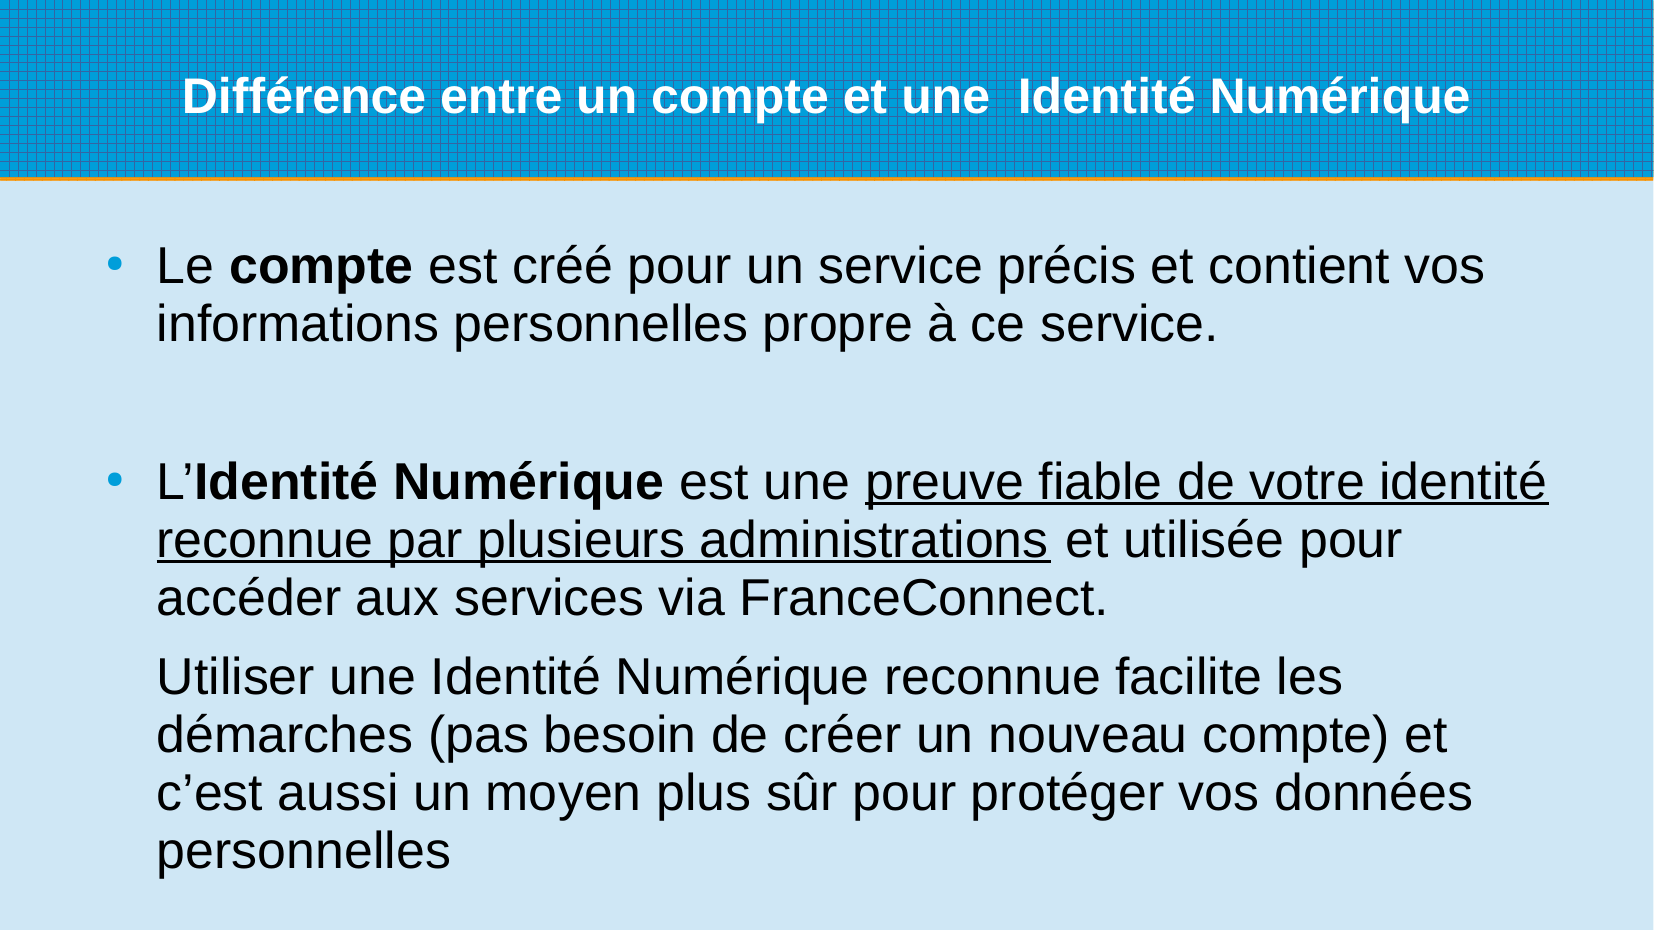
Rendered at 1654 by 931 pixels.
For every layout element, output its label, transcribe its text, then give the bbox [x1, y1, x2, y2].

list Le compte est créé pour un service précis et contient vos informations personnelles propre à ce service. L’Identité Numérique est une preuve fiable de votre identité reconnue par plusieurs administrations et utilisée pour accéder aux services via FranceConnect. Utiliser une Identité Numérique reconnue facilite les démarches (pas besoin de créer un nouveau compte) et c’est aussi un moyen plus sûr pour protéger vos données personnelles [88, 236, 1565, 886]
title Différence entre un compte et une Identité Numérique [88, 14, 1565, 178]
